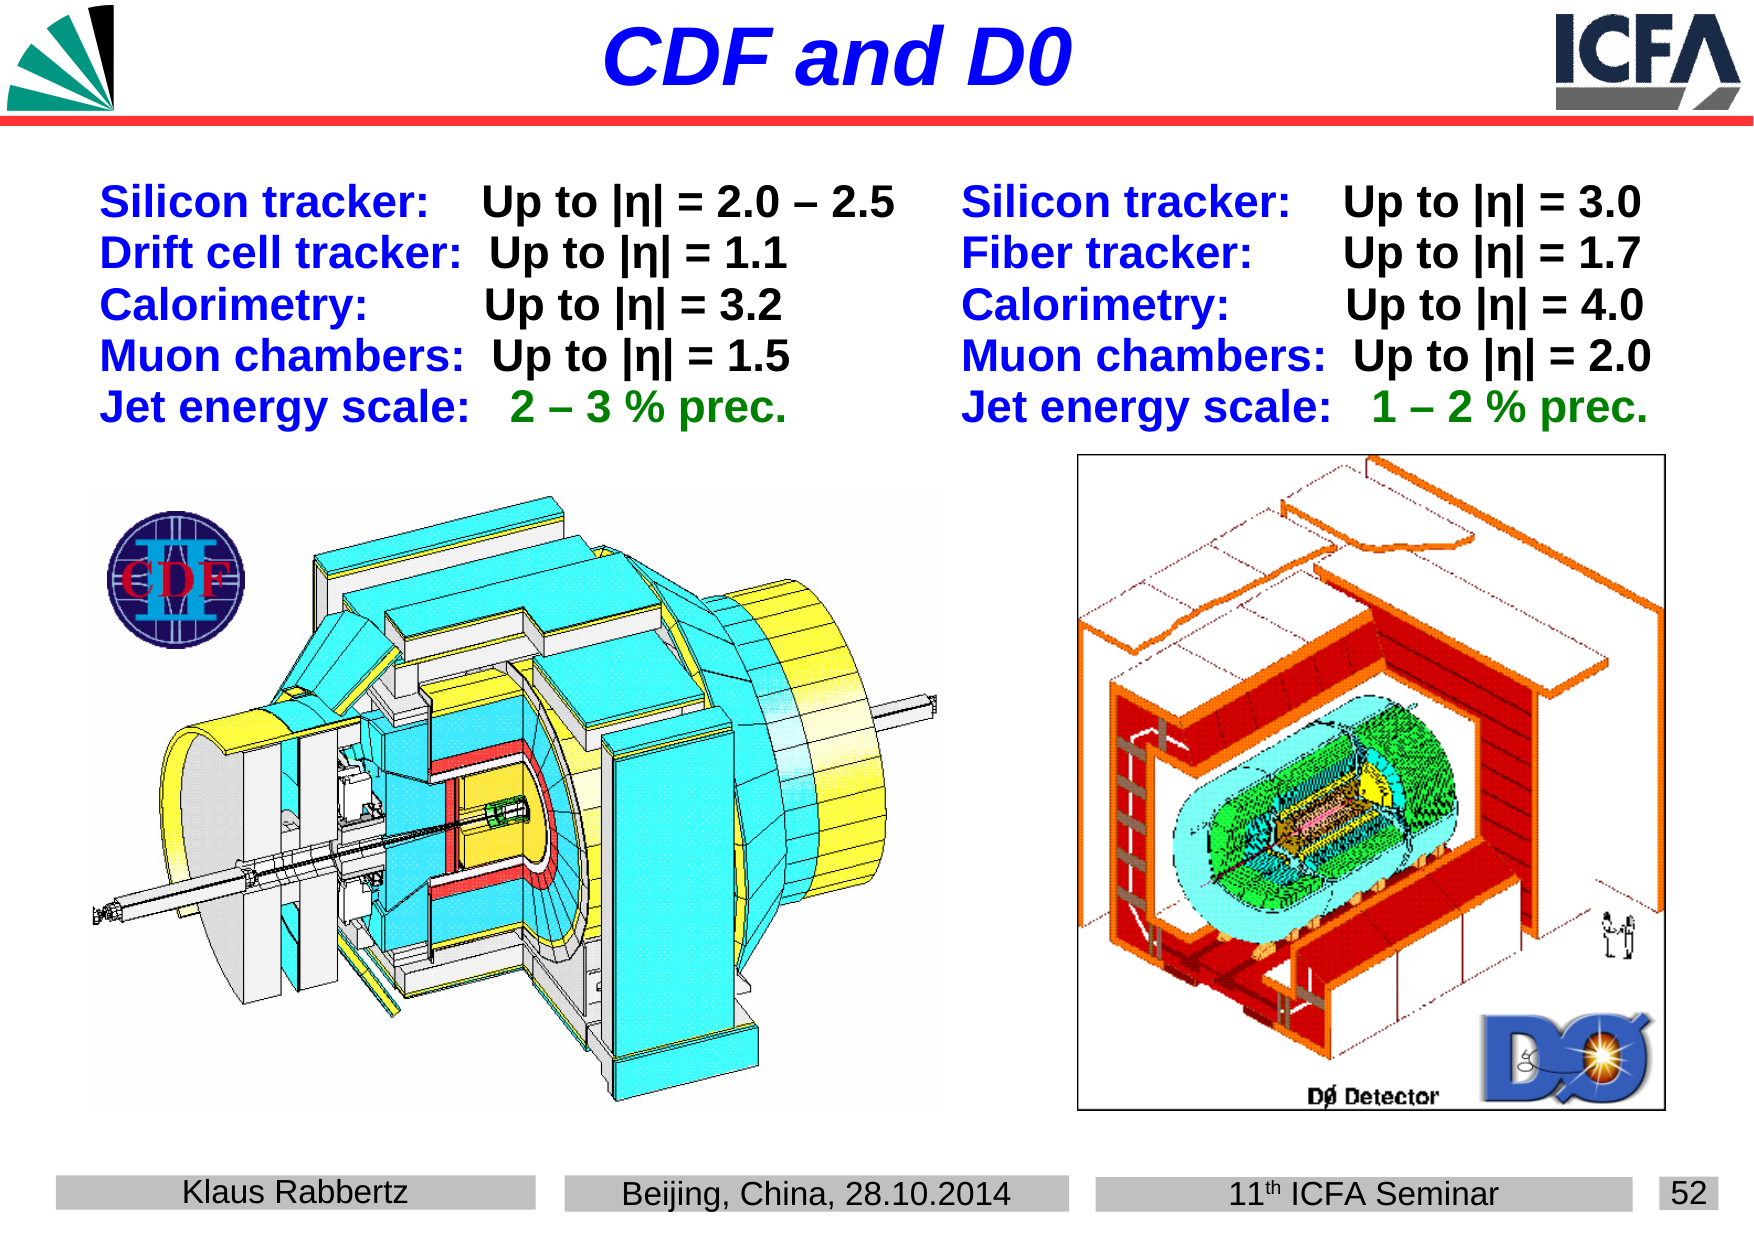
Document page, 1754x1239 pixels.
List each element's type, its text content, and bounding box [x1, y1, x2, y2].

text_box Silicon tracker: Up to |η| = 3.0 Fiber tracker: Up to |η| = 1.7 Calorimetry: Up to |η| = 4.0 Muon chambers: Up to |η| = 2.0 Jet energy scale: 1 – 2 % prec. [949, 170, 1665, 439]
picture [7, 5, 114, 112]
picture [1077, 454, 1666, 1111]
text_box Silicon tracker: Up to |η| = 2.0 – 2.5 Drift cell tracker: Up to |η| = 1.1 Calorimetry: Up to |η| = 3.2 Muon chambers: Up to |η| = 1.5 Jet energy scale: 2 – 3 % prec. [87, 170, 908, 439]
title CDF and D0 [129, 0, 1545, 114]
picture [88, 490, 943, 1108]
picture [1556, 14, 1741, 110]
